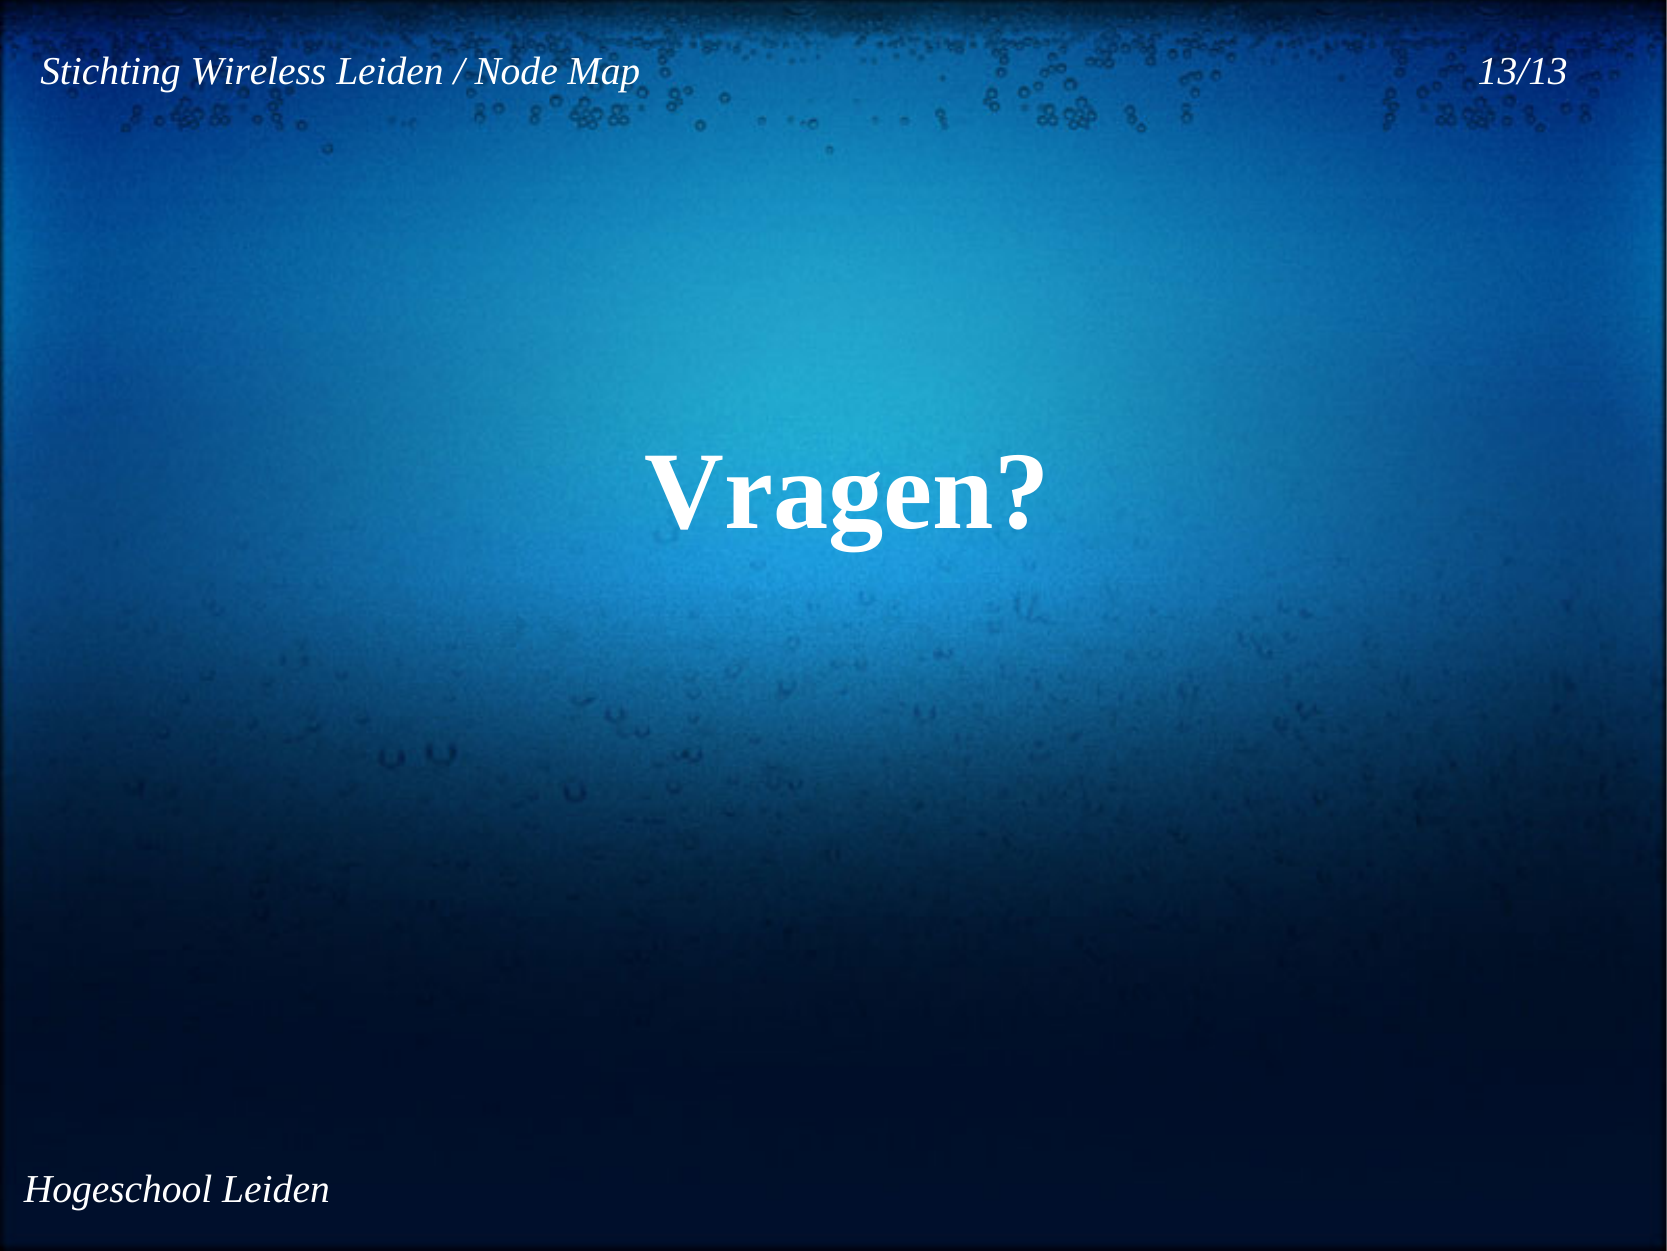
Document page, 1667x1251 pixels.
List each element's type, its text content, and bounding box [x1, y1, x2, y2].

title Stichting Wireless Leiden / Node Map 13/13 [40, 48, 1629, 96]
list Vragen? [589, 428, 1078, 822]
picture [0, 0, 1667, 1251]
text_box Hogeschool Leiden [23, 1166, 1612, 1212]
